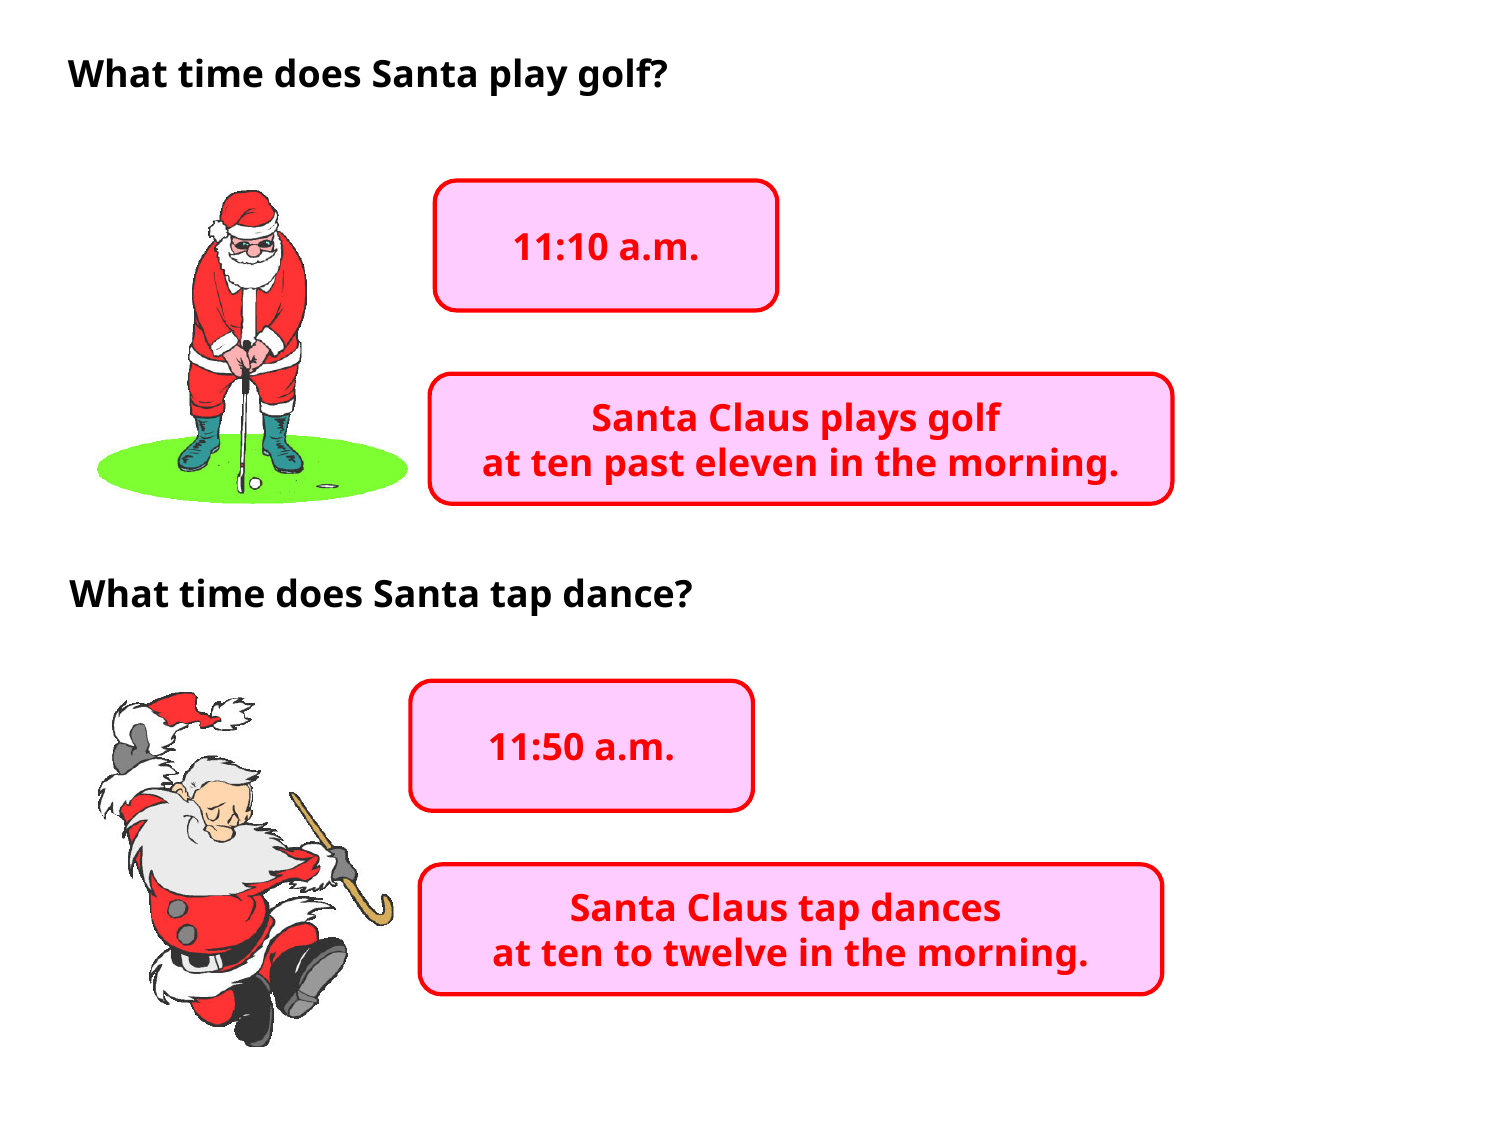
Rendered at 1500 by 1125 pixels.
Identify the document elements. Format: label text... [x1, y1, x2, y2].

text_box Santa Claus plays golf at ten past eleven in the morning. [429, 373, 1173, 504]
text_box What time does Santa tap dance? [54, 562, 1213, 623]
text_box 11:50 a.m. [410, 680, 753, 811]
text_box Santa Claus tap dances at ten to twelve in the morning. [419, 864, 1163, 995]
text_box What time does Santa play golf? [53, 42, 1211, 104]
text_box 11:10 a.m. [434, 180, 778, 311]
picture [95, 680, 400, 1047]
picture [95, 184, 411, 504]
